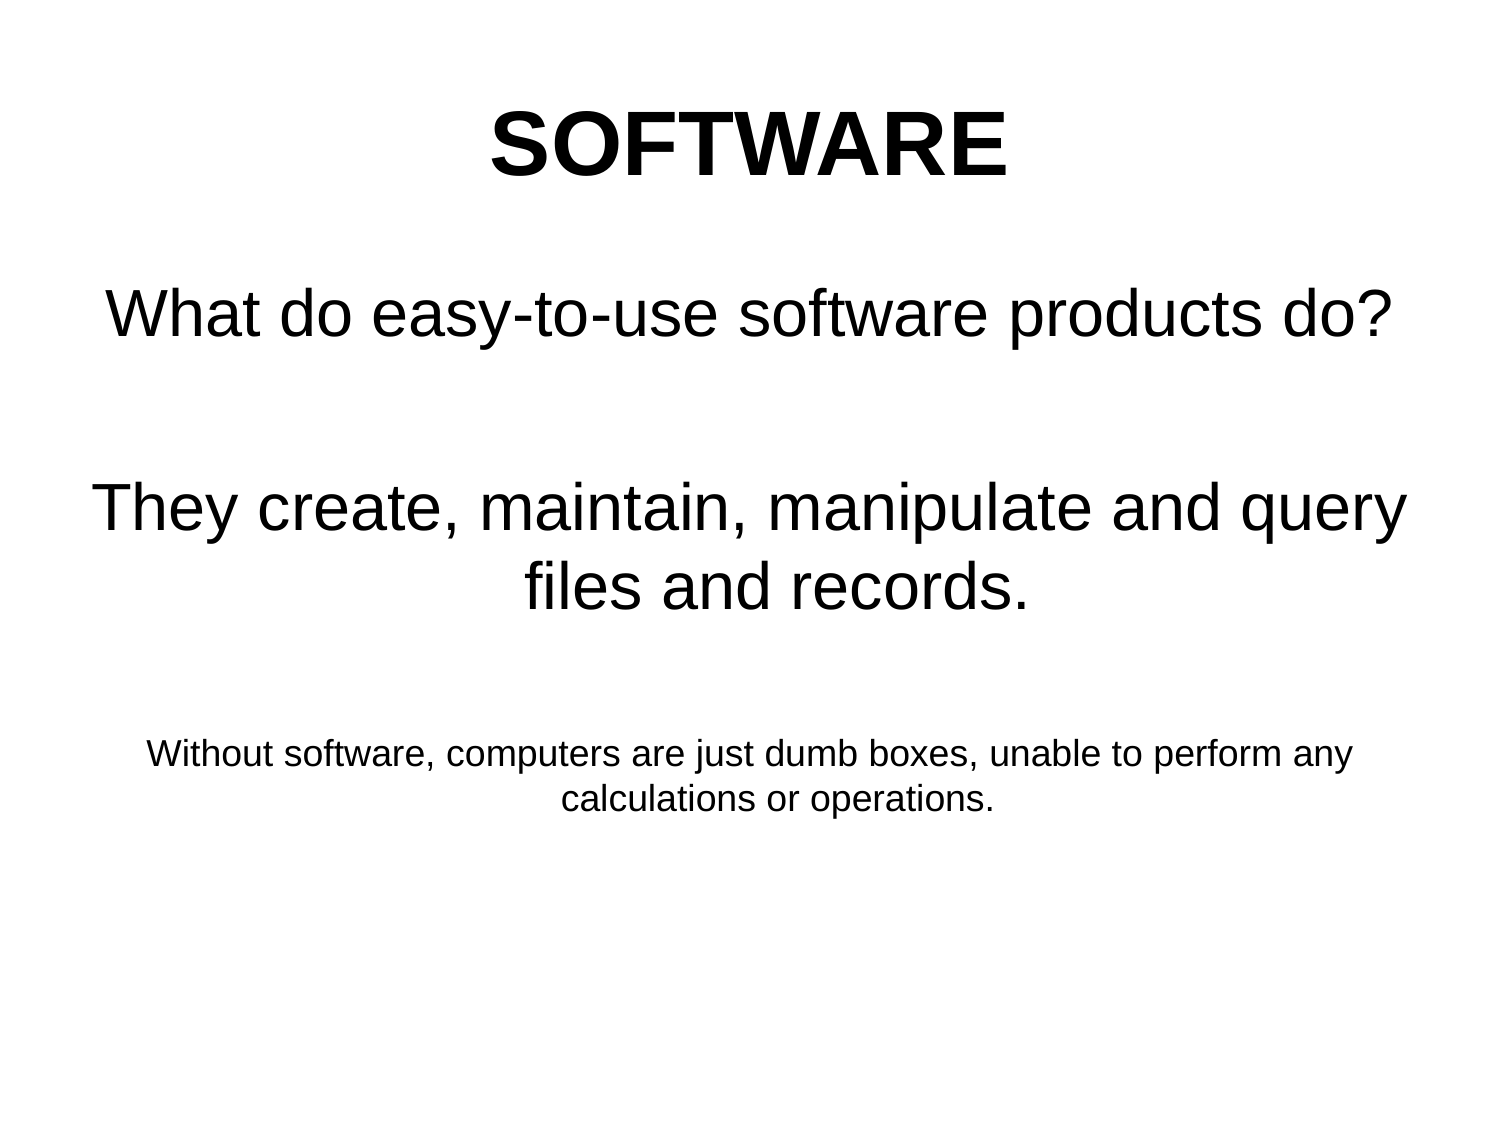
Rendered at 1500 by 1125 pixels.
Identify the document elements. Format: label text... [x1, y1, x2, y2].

title SOFTWARE [75, 45, 1425, 233]
list What do easy-to-use software products do? They create, maintain, manipulate and query files and records. Without software, computers are just dumb boxes, unable to perform any calculations or operations. [75, 262, 1425, 1006]
